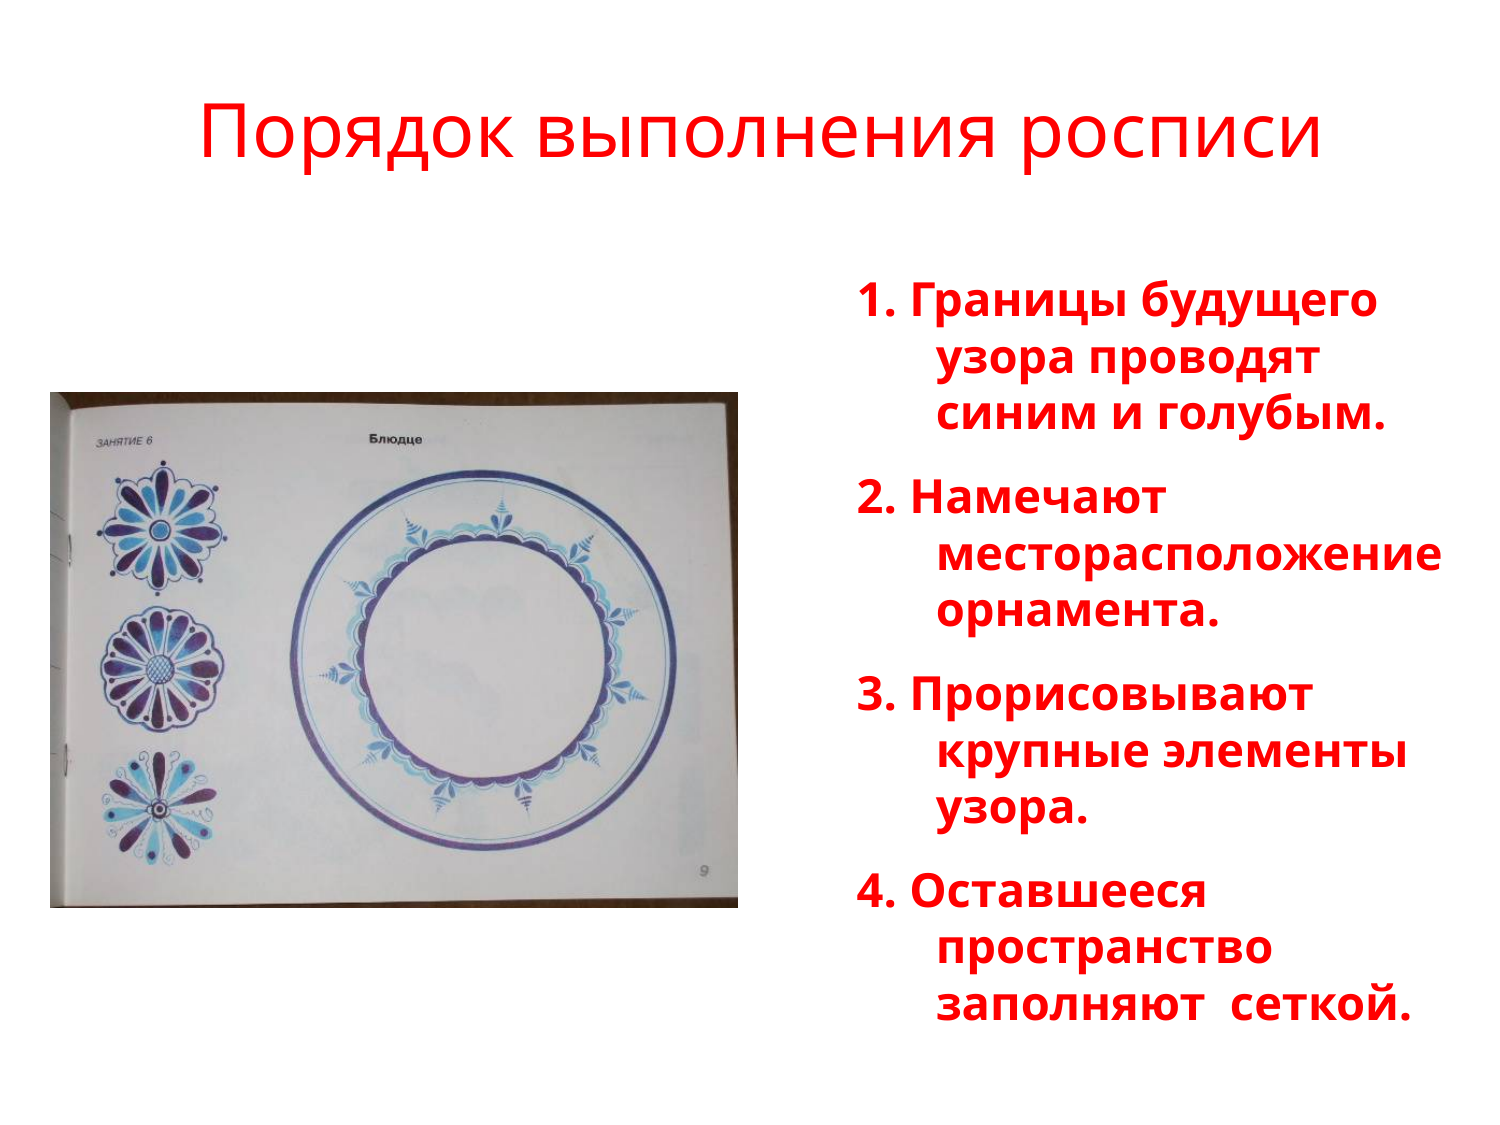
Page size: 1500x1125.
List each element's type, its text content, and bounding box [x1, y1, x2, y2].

list 1. Границы будущего узора проводят синим и голубым. 2. Намечают месторасположение орнамента. 3. Прорисовывают крупные элементы узора. 4. Оставшееся пространство заполняют сеткой. [762, 262, 1475, 1038]
title Порядок выполнения росписи [49, 75, 1475, 213]
picture [50, 392, 738, 908]
